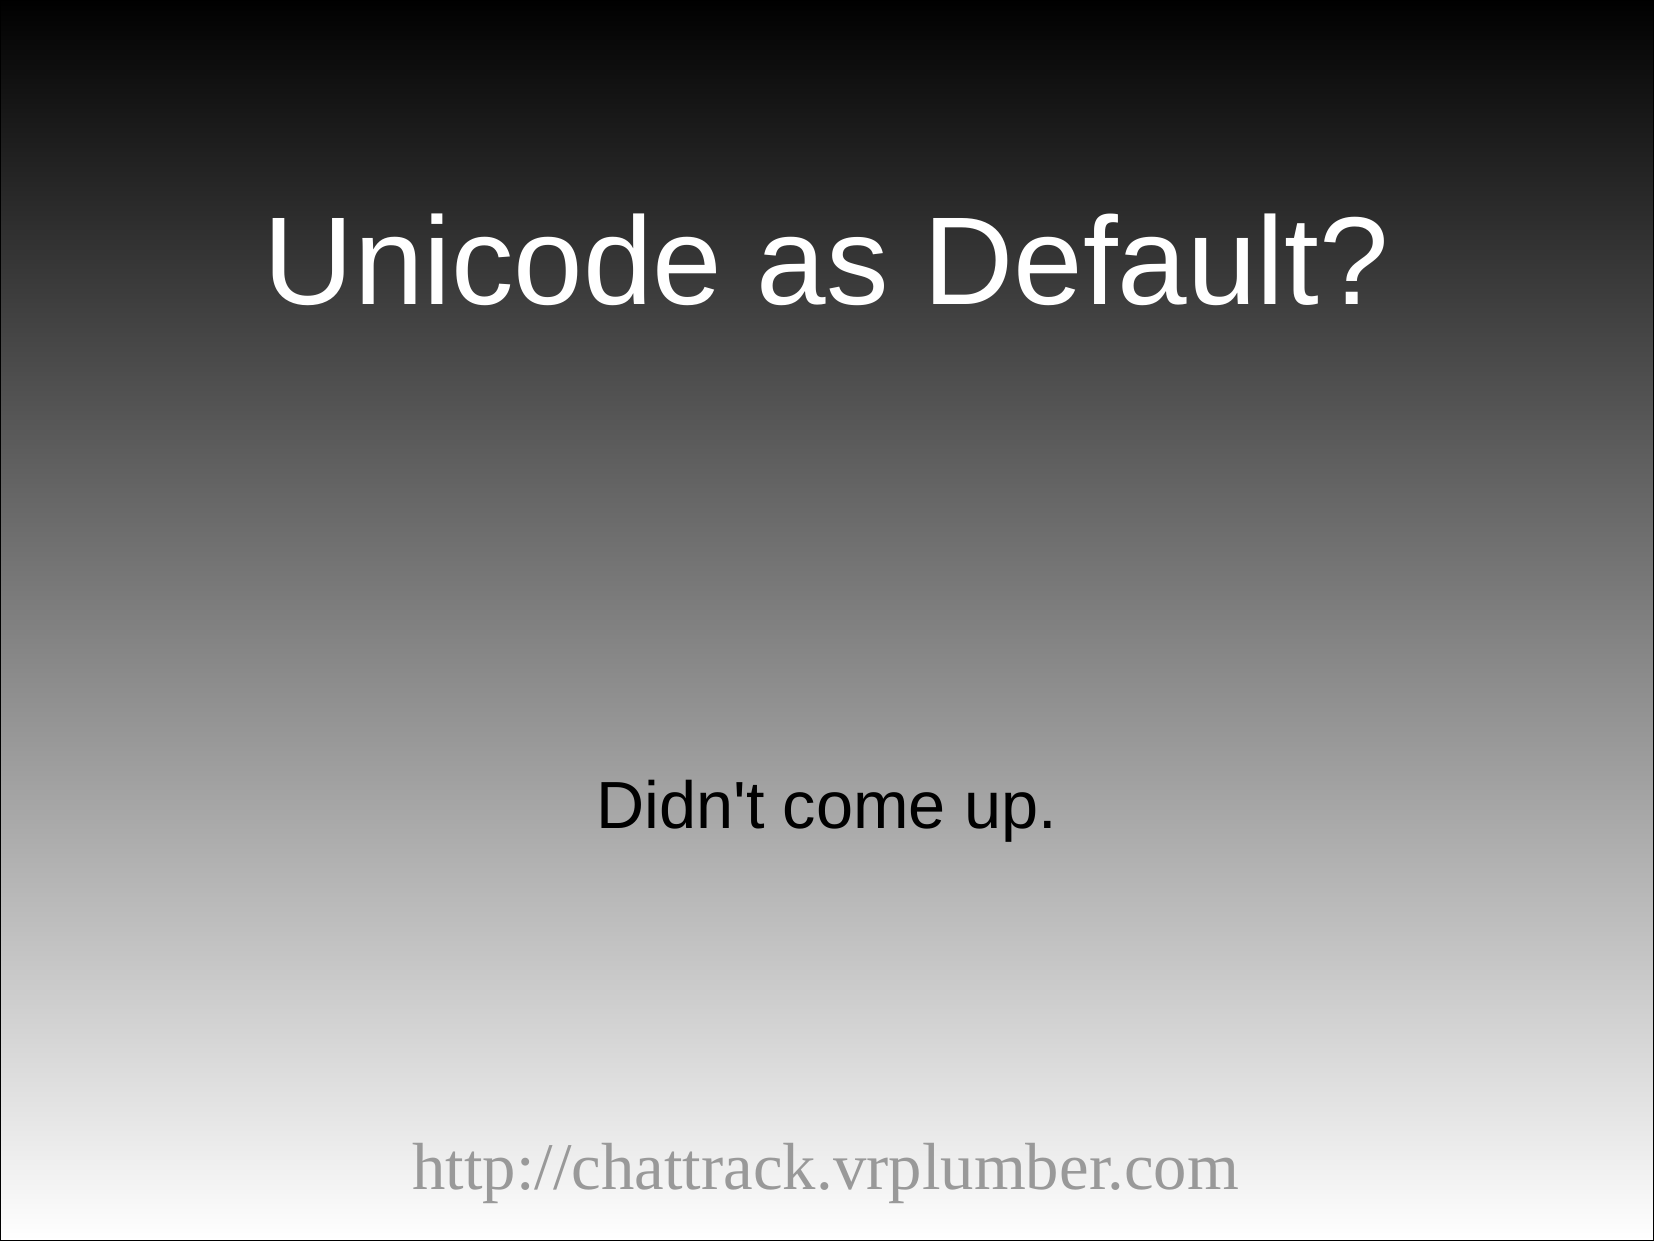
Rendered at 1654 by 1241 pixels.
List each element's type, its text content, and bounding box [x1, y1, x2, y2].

title Unicode as Default? [0, 49, 1654, 473]
subtitle Didn't come up. [29, 395, 1625, 1215]
